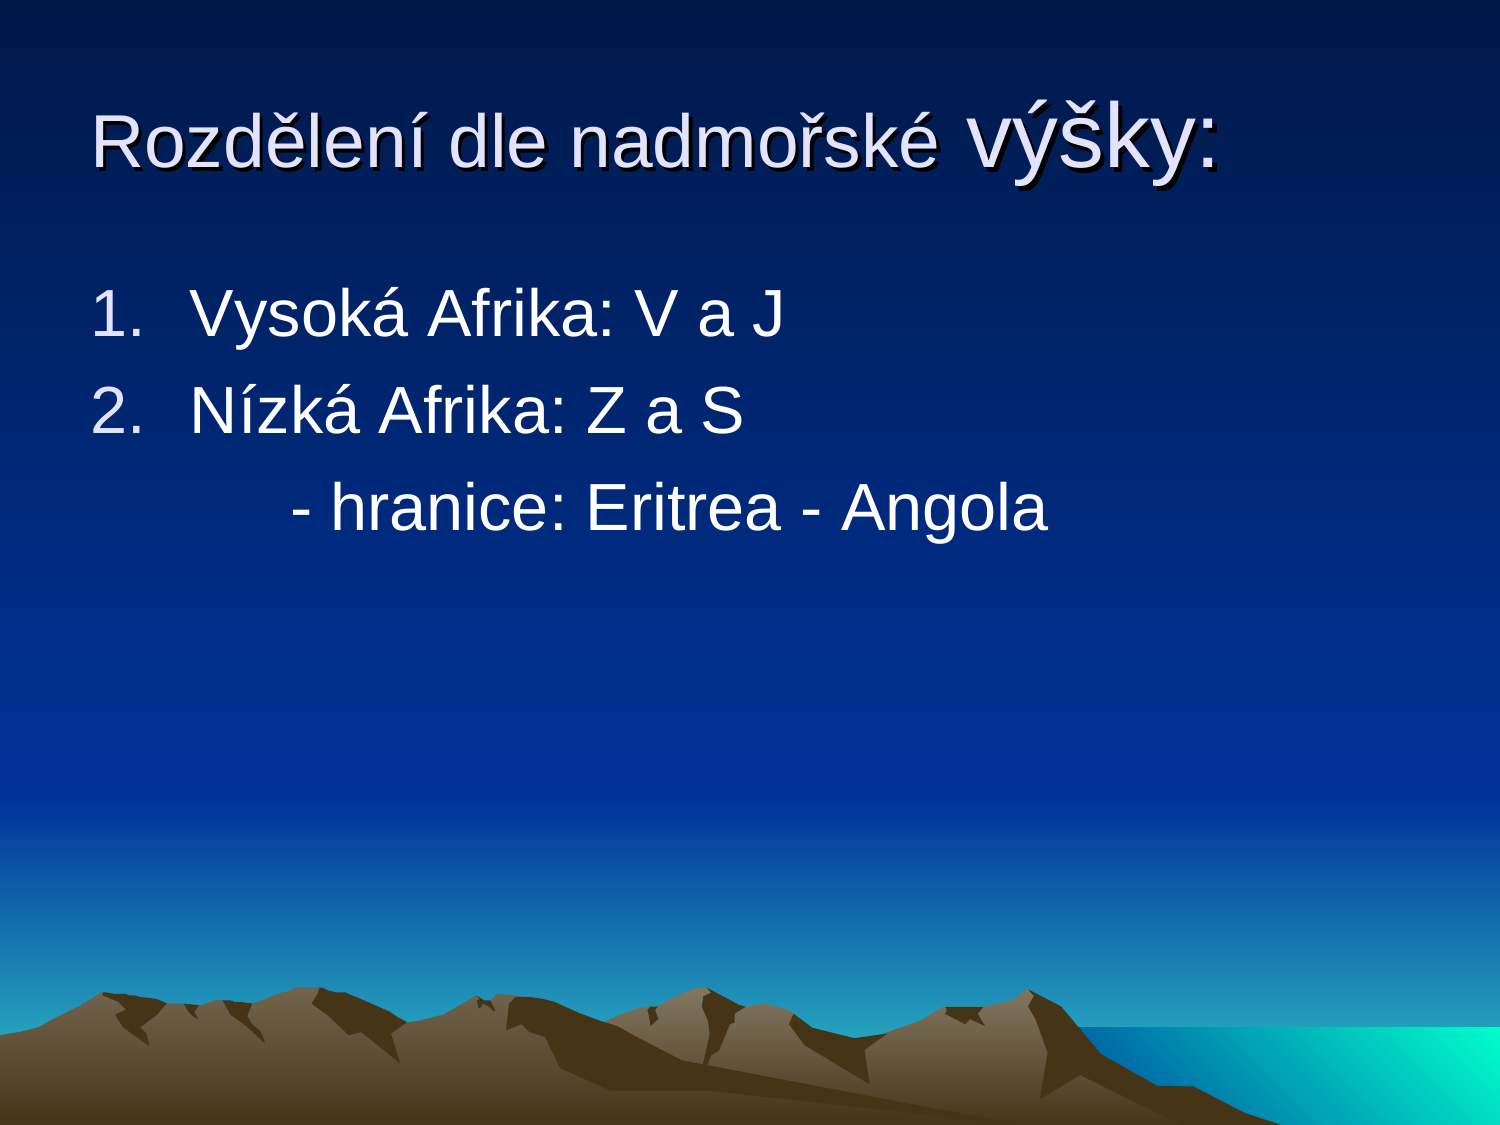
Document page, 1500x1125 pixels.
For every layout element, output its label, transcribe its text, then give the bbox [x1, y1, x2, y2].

list Vysoká Afrika: V a J Nízká Afrika: Z a S - hranice: Eritrea - Angola [75, 262, 1426, 1000]
title Rozdělení dle nadmořské výšky: [75, 37, 1426, 225]
